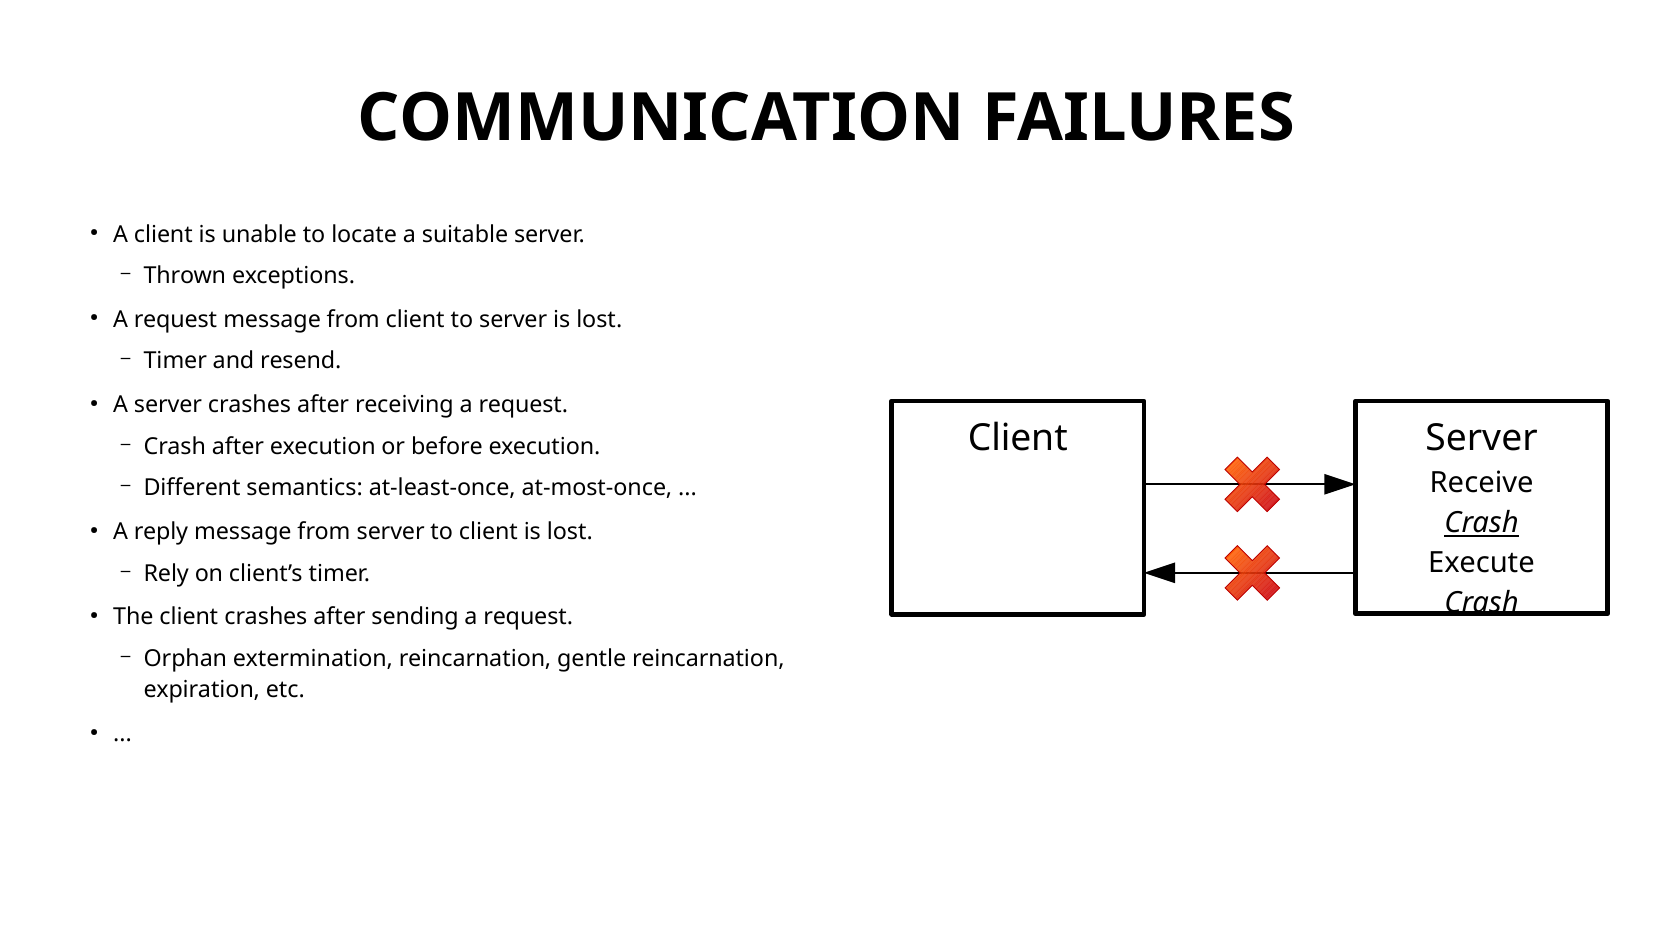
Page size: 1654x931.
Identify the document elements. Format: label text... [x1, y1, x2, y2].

text_box Server Receive Crash Execute Crash [1355, 401, 1608, 614]
picture [1204, 437, 1300, 621]
text_box Client [891, 400, 1145, 615]
title COMMUNICATION FAILURES [82, 36, 1571, 193]
list A client is unable to locate a suitable server. Thrown exceptions. A request message from client to server is lost. Timer and resend. A server crashes after receiving a request. Crash after execution or before execution. Different semantics: at-least-once, at-most-once, ... A reply message from server to client is lost. Rely on client’s timer. The client crashes after sending a request. Orphan extermination, reincarnation, gentle reincarnation, expiration, etc. ... [82, 217, 809, 757]
